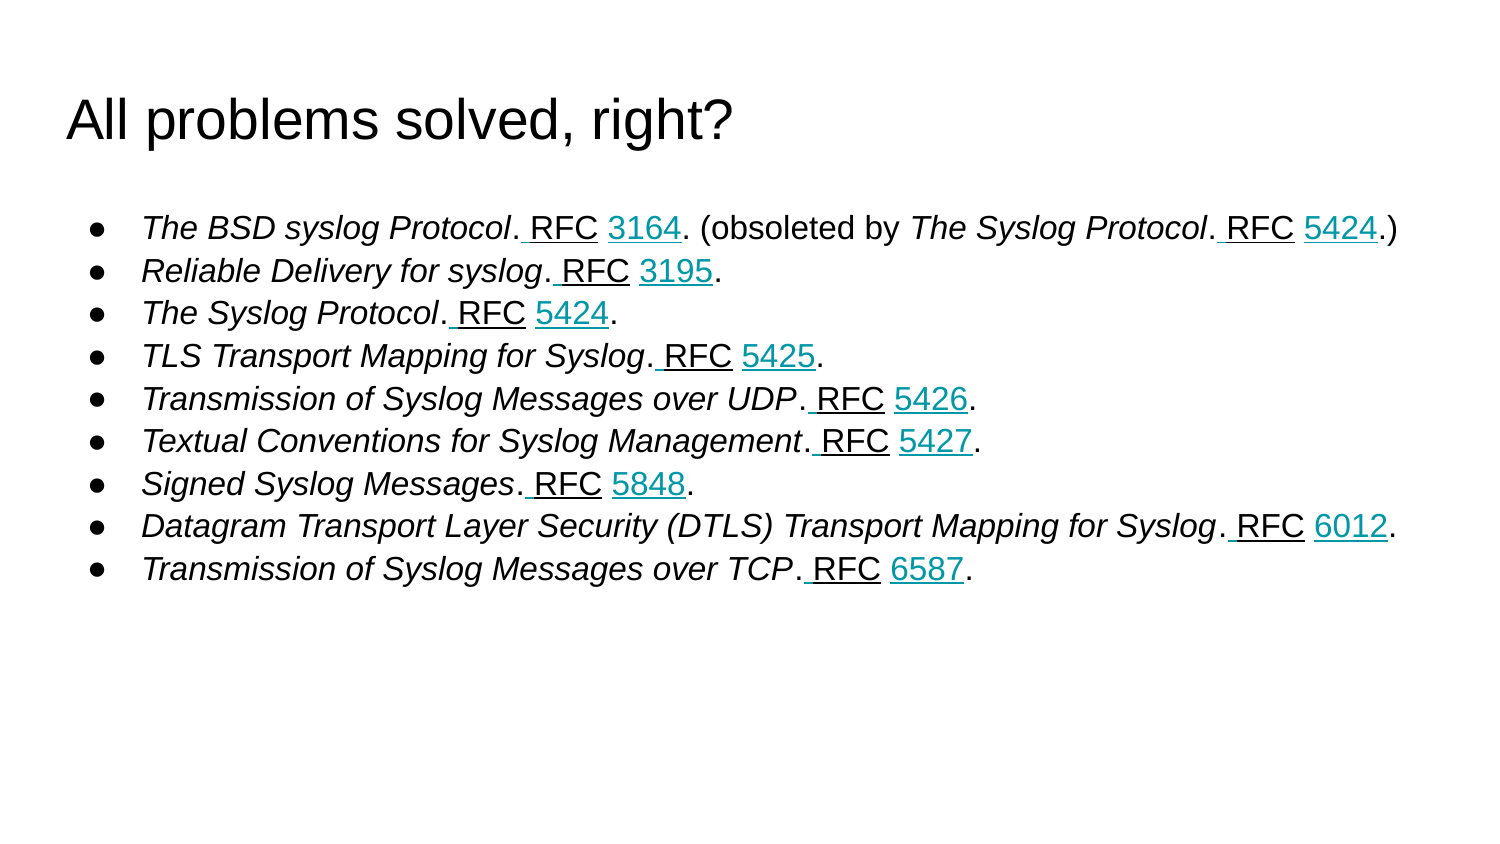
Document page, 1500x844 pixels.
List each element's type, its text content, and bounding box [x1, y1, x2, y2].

title All problems solved, right? [51, 72, 1449, 167]
list The BSD syslog Protocol. RFC 3164. (obsoleted by The Syslog Protocol. RFC 5424.) Reliable Delivery for syslog. RFC 3195. The Syslog Protocol. RFC 5424. TLS Transport Mapping for Syslog. RFC 5425. Transmission of Syslog Messages over UDP. RFC 5426. Textual Conventions for Syslog Management. RFC 5427. Signed Syslog Messages. RFC 5848. Datagram Transport Layer Security (DTLS) Transport Mapping for Syslog. RFC 6012. Transmission of Syslog Messages over TCP. RFC 6587. [51, 189, 1449, 750]
